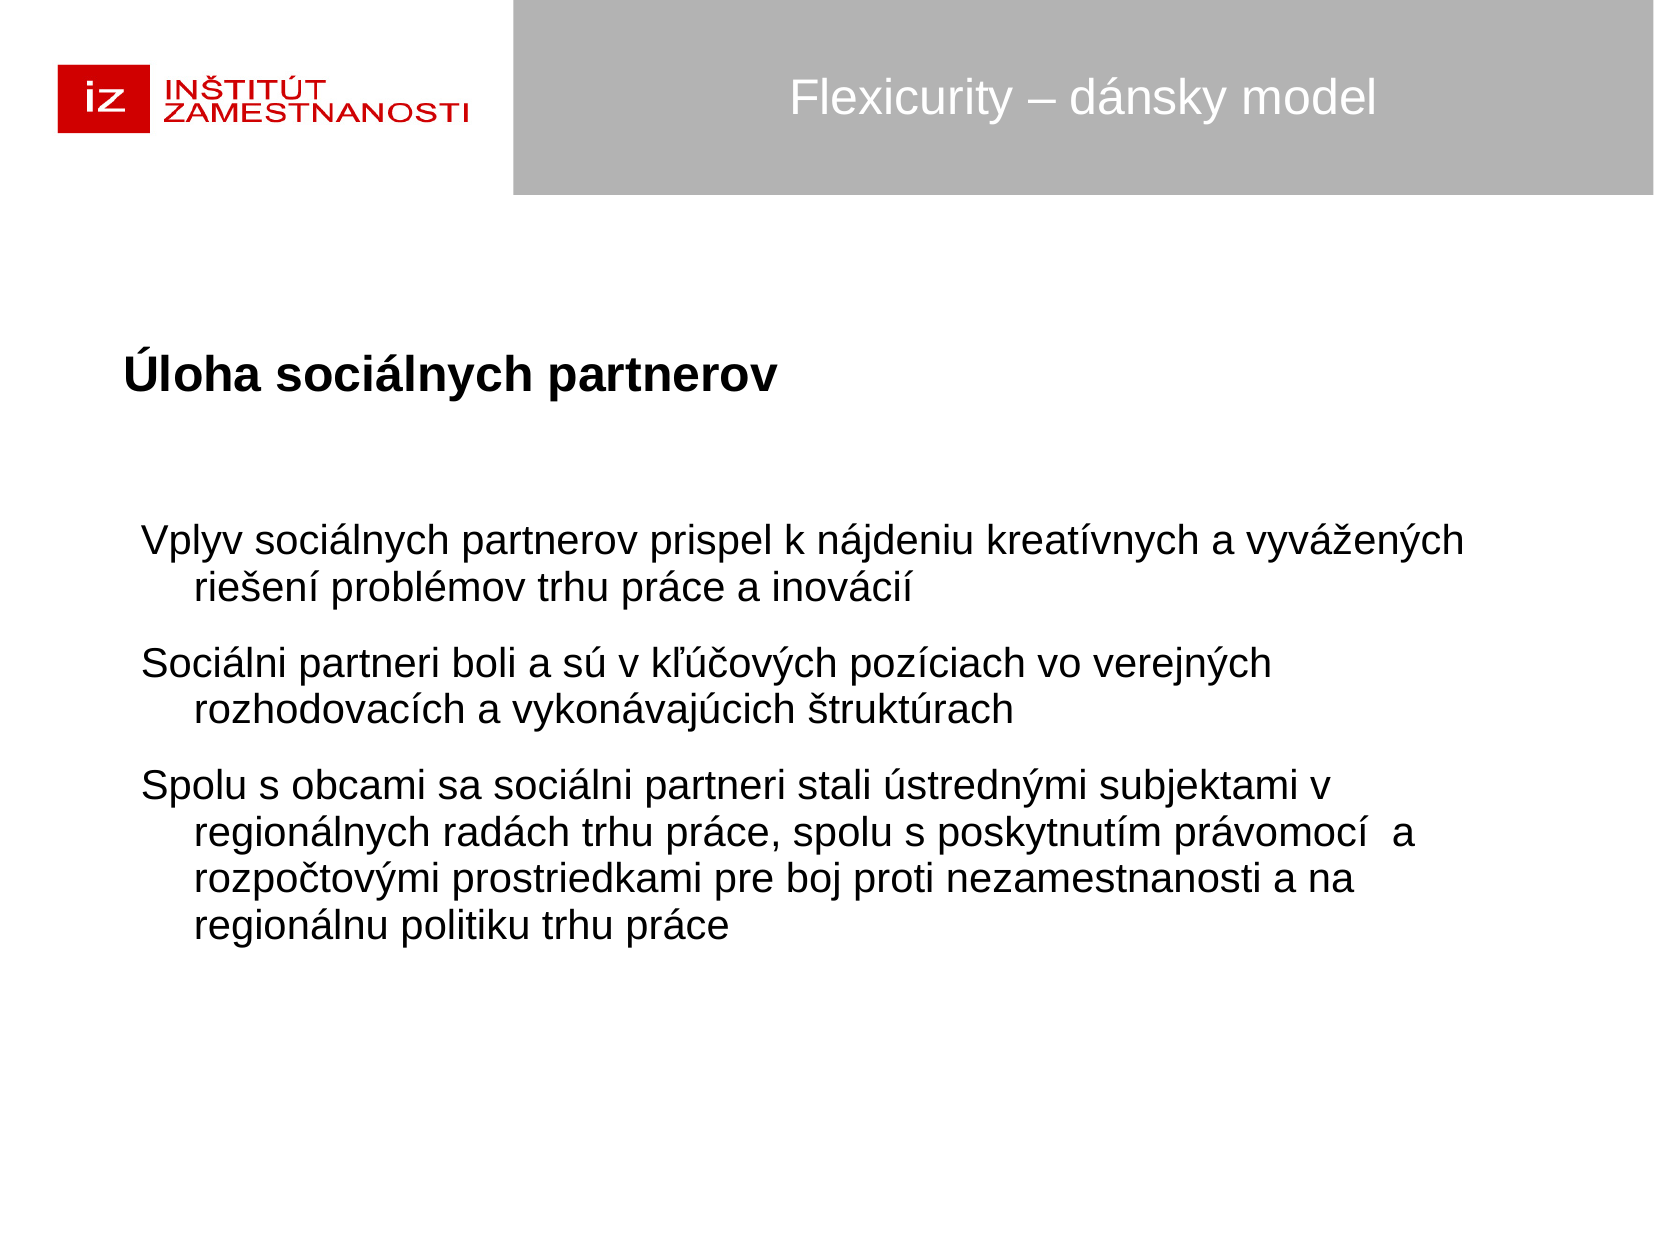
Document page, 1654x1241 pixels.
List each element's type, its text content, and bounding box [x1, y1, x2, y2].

text_box Flexicurity – dánsky model [513, 0, 1654, 195]
text_box [0, 0, 1654, 196]
picture [6, 5, 513, 189]
list Úloha sociálnych partnerov Vplyv sociálnych partnerov prispel k nájdeniu kreatívnych a vyvážených riešení problémov trhu práce a inovácií Sociálni partneri boli a sú v kľúčových pozíciach vo verejných rozhodovacích a vykonávajúcich štruktúrach Spolu s obcami sa sociálni partneri stali ústrednými subjektami v regionálnych radách trhu práce, spolu s poskytnutím právomocí a rozpočtovými prostriedkami pre boj proti nezamestnanosti a na regionálnu politiku trhu práce [123, 346, 1536, 1214]
